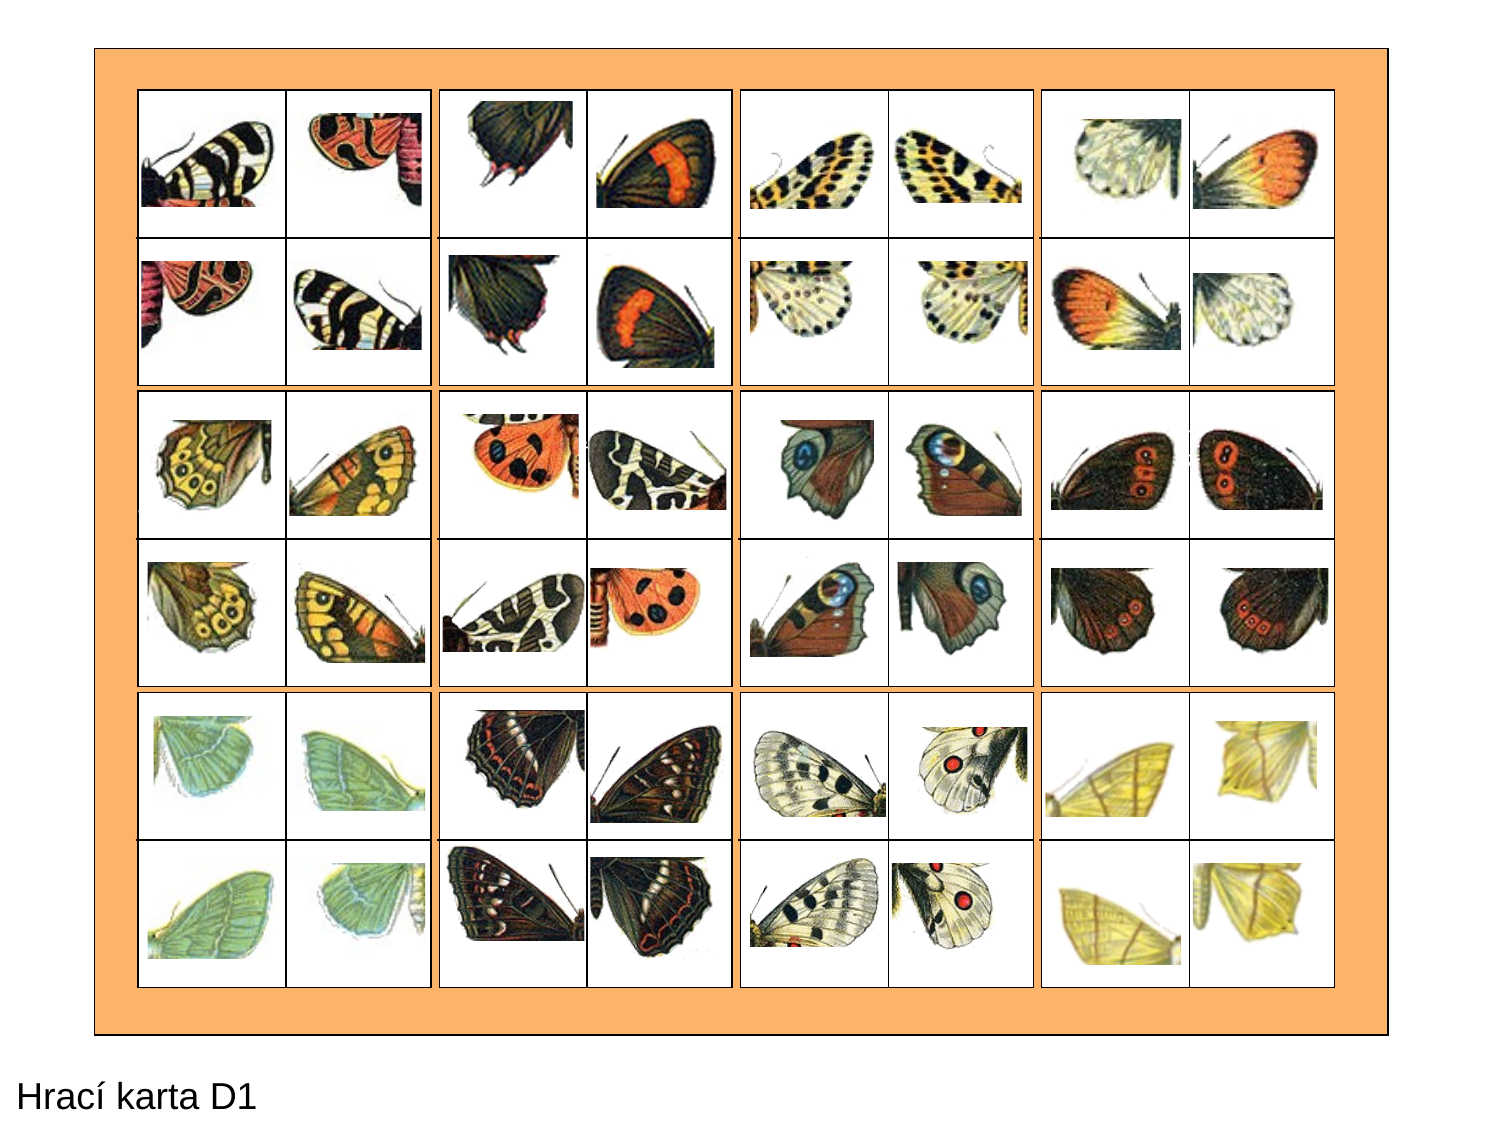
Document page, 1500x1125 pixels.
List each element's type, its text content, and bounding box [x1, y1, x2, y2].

picture [442, 840, 585, 941]
picture [1192, 119, 1335, 209]
picture [1051, 414, 1323, 510]
text_box Hrací karta D1 [1, 1064, 273, 1125]
picture [289, 414, 426, 516]
text_box [94, 48, 1388, 1035]
picture [1192, 863, 1341, 966]
picture [1192, 568, 1329, 663]
picture [590, 255, 715, 368]
picture [590, 568, 732, 655]
picture [897, 562, 1022, 661]
picture [897, 414, 1022, 516]
picture [135, 420, 272, 527]
picture [750, 125, 881, 209]
picture [584, 420, 727, 510]
picture [590, 857, 735, 959]
picture [891, 119, 1022, 203]
picture [891, 863, 1028, 953]
picture [750, 420, 874, 525]
picture [147, 863, 281, 959]
picture [442, 568, 585, 652]
picture [141, 261, 278, 357]
picture [295, 863, 426, 956]
picture [750, 857, 886, 947]
picture [1045, 721, 1317, 825]
picture [289, 562, 426, 663]
picture [891, 727, 1028, 817]
picture [437, 414, 579, 507]
picture [1045, 119, 1182, 216]
picture [147, 562, 284, 668]
picture [289, 261, 422, 350]
picture [448, 101, 573, 211]
picture [750, 261, 881, 352]
picture [442, 710, 585, 811]
picture [1051, 568, 1188, 663]
picture [141, 113, 282, 207]
picture [448, 255, 573, 376]
picture [596, 101, 721, 208]
picture [1045, 261, 1181, 350]
picture [897, 261, 1028, 352]
picture [1039, 863, 1181, 965]
picture [750, 727, 886, 817]
picture [750, 556, 875, 657]
picture [1192, 273, 1335, 363]
picture [153, 716, 281, 815]
picture [295, 721, 426, 811]
picture [590, 721, 729, 823]
picture [289, 113, 422, 214]
